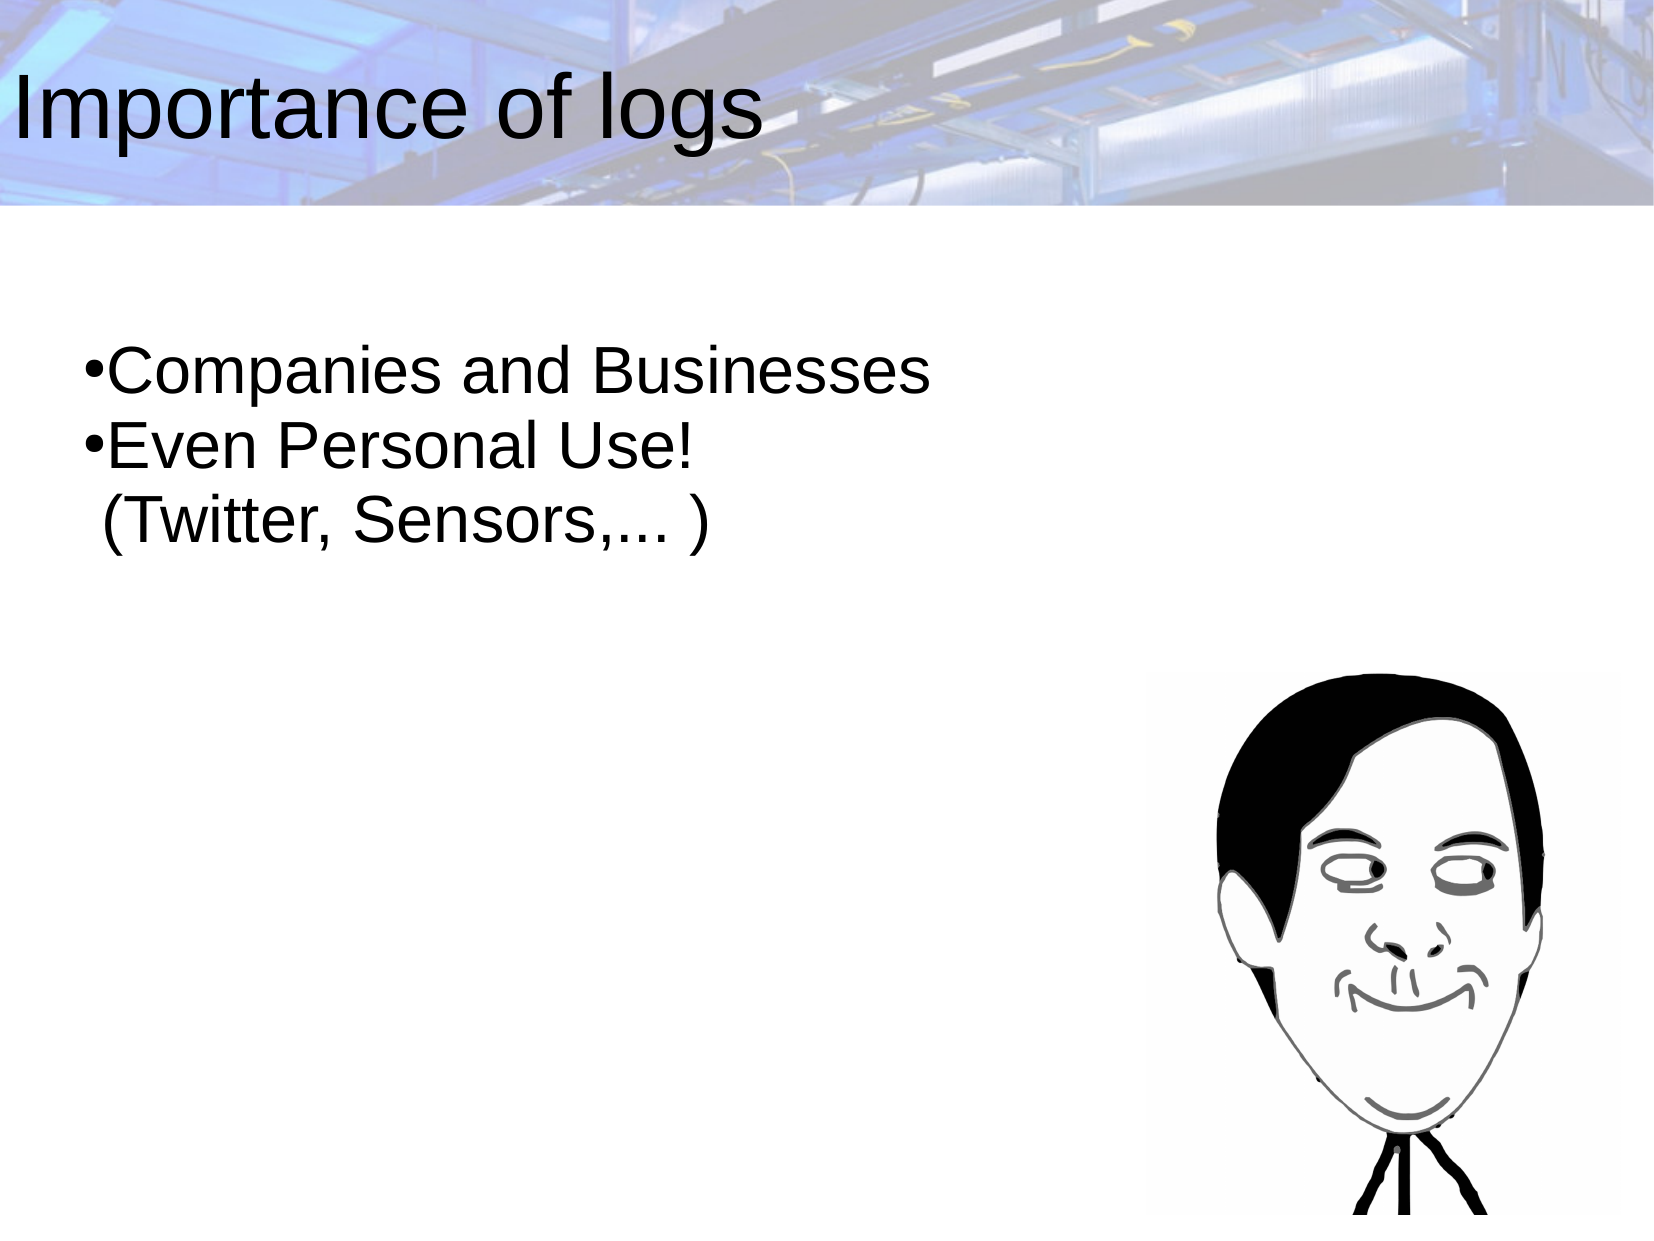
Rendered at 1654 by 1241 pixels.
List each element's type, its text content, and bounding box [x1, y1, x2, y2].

title Importance of logs [11, 2, 1501, 211]
subtitle Companies and Businesses Even Personal Use! (Twitter, Sensors,... ) [82, 290, 1538, 601]
picture [0, 0, 1654, 1241]
